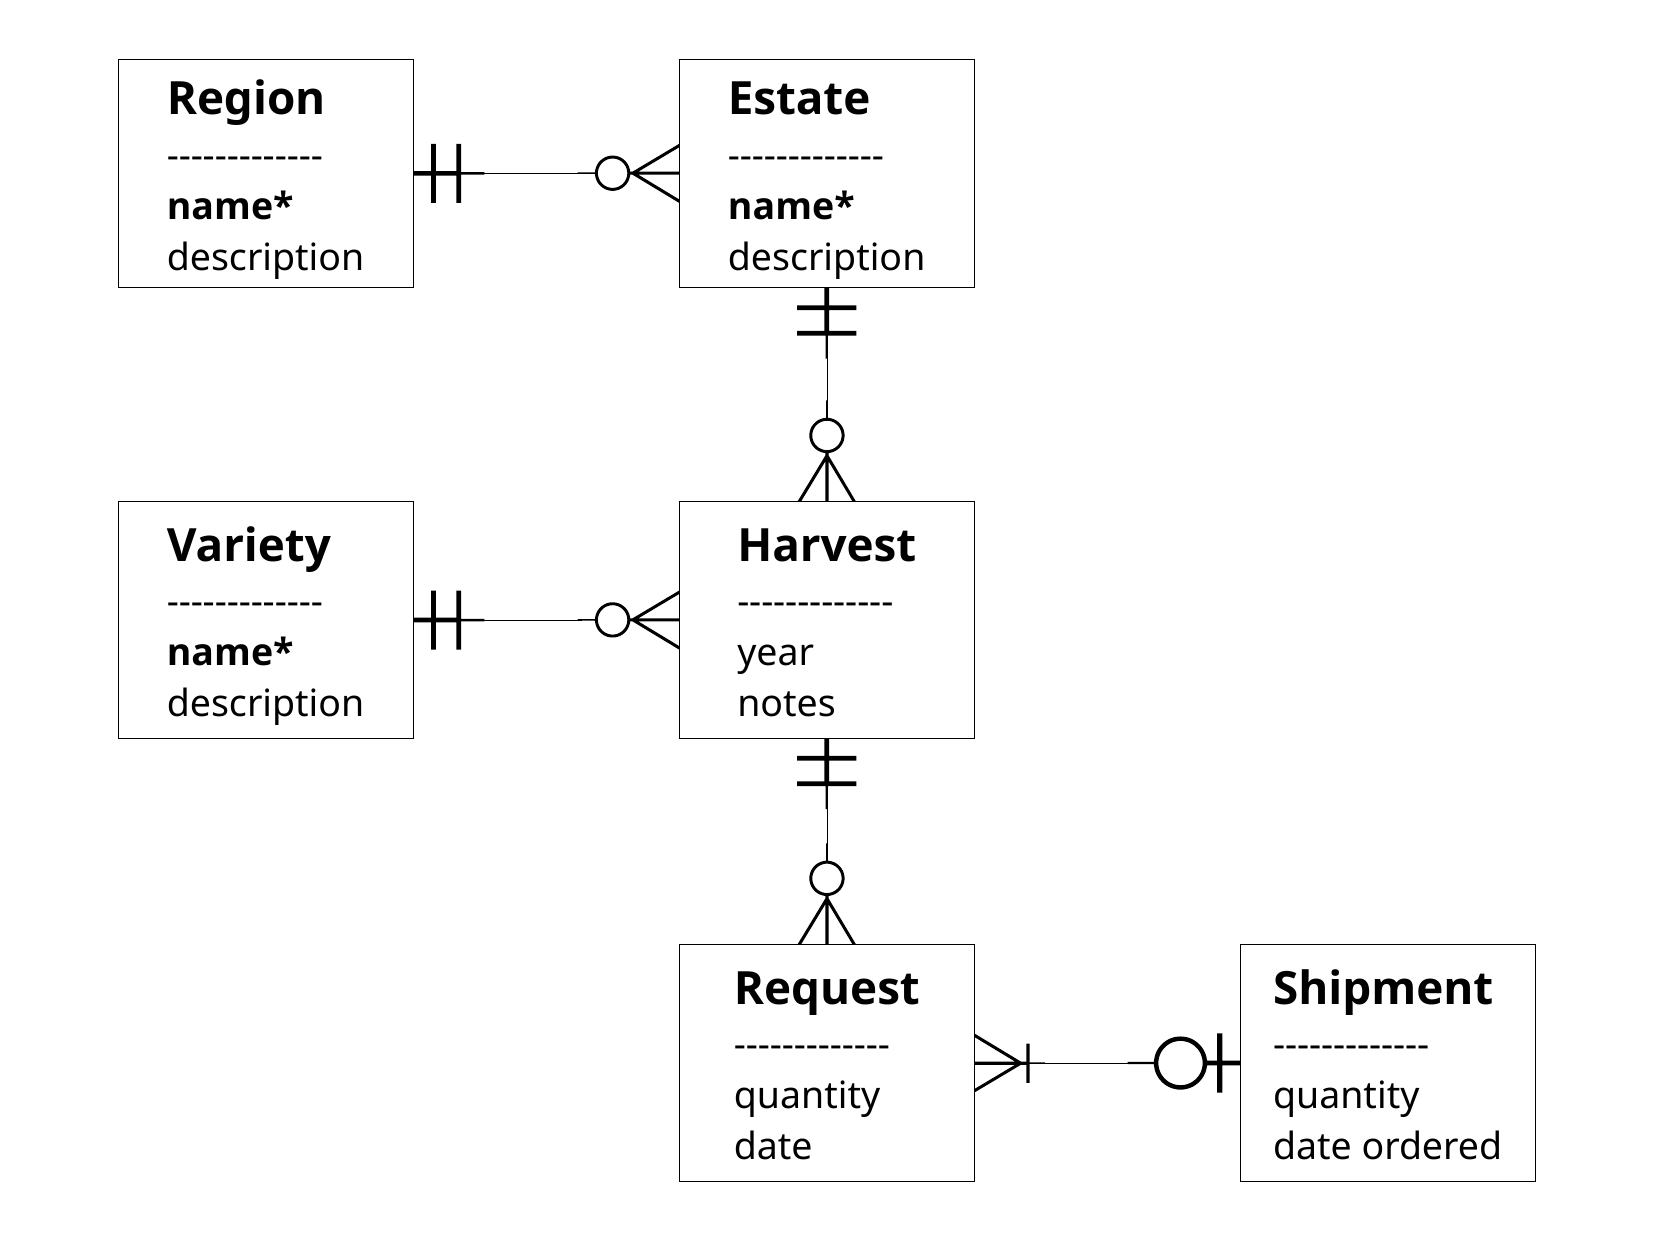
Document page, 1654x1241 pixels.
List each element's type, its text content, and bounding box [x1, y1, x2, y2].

text_box Estate ------------- name* description [679, 59, 975, 288]
text_box Request ------------- quantity date [679, 944, 975, 1182]
text_box Harvest ------------- year notes [679, 501, 975, 739]
text_box Variety ------------- name* description [118, 501, 414, 739]
text_box Region ------------- name* description [118, 59, 414, 288]
text_box Shipment ------------- quantity date ordered [1240, 944, 1536, 1182]
